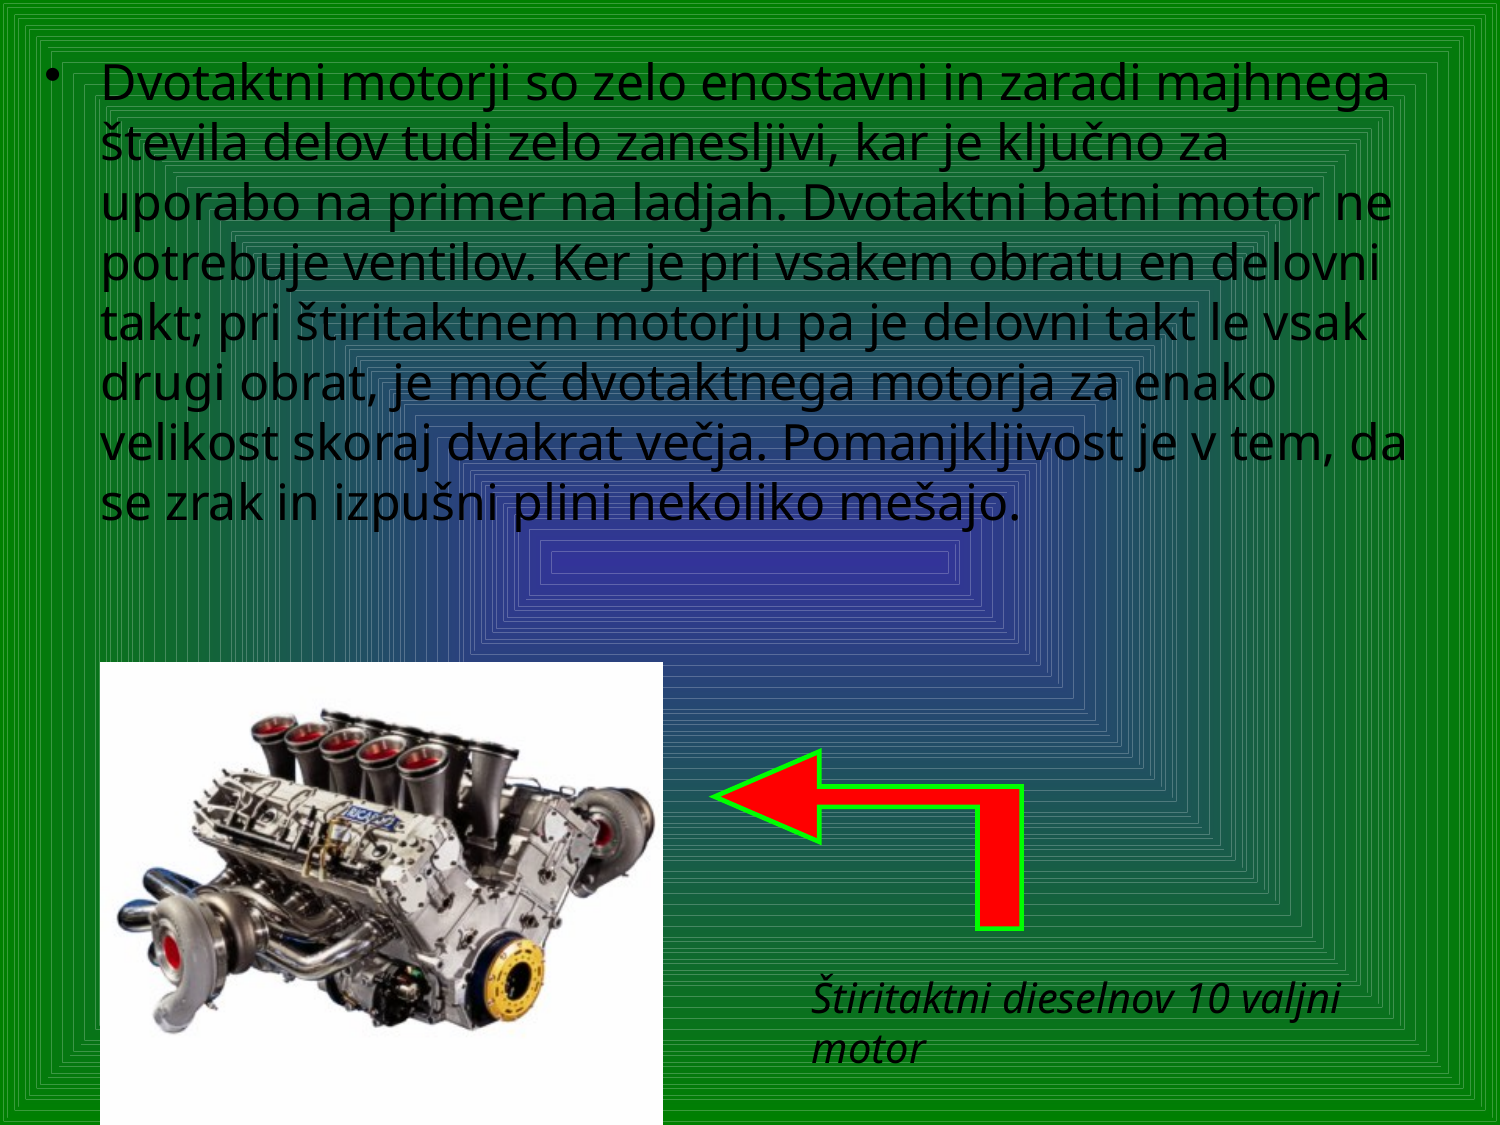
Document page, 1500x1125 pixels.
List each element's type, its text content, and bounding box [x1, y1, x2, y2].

list Dvotaktni motorji so zelo enostavni in zaradi majhnega števila delov tudi zelo zanesljivi, kar je ključno za uporabo na primer na ladjah. Dvotaktni batni motor ne potrebuje ventilov. Ker je pri vsakem obratu en delovni takt; pri štiritaktnem motorju pa je delovni takt le vsak drugi obrat, je moč dvotaktnega motorja za enako velikost skoraj dvakrat večja. Pomanjkljivost je v tem, da se zrak in izpušni plini nekoliko mešajo. [29, 42, 1447, 1094]
text_box Štiritaktni dieselnov 10 valjni motor [797, 964, 1459, 1079]
picture [100, 662, 663, 1125]
text_box [714, 751, 1022, 929]
